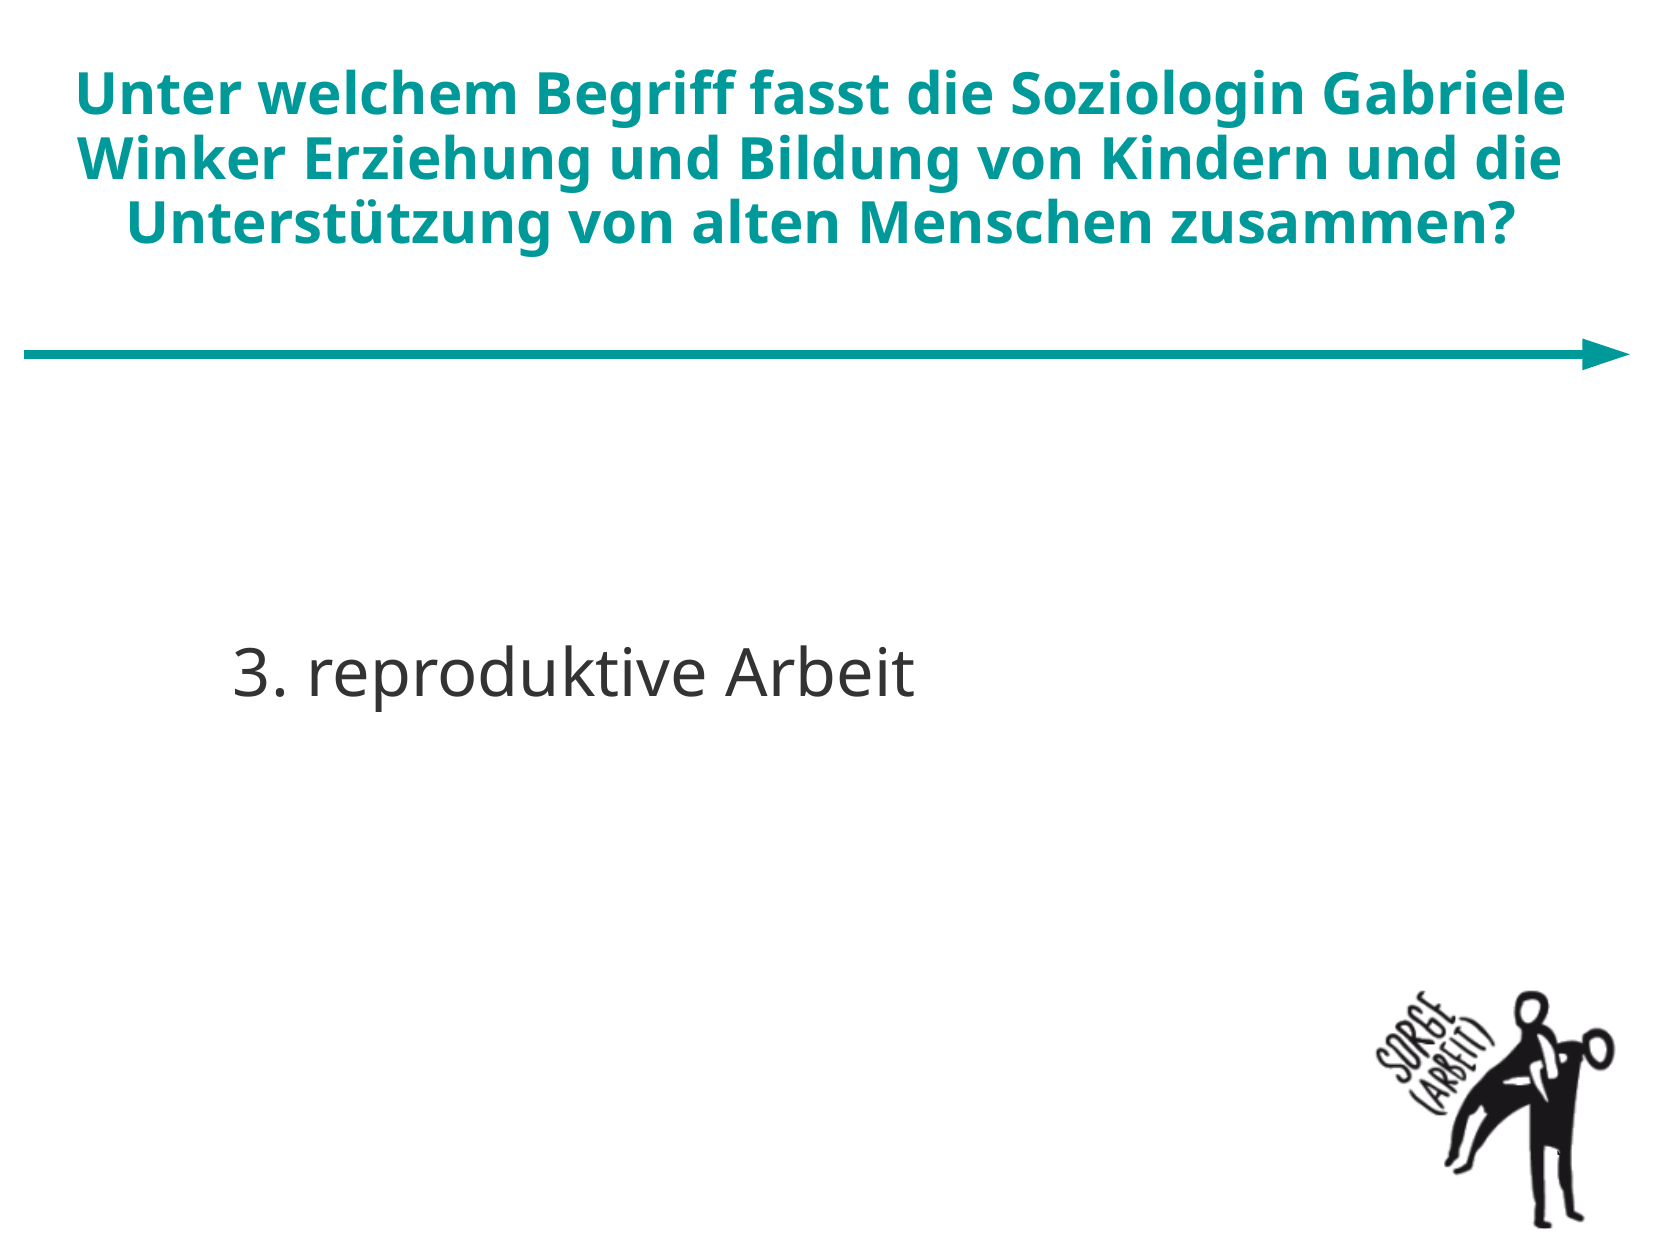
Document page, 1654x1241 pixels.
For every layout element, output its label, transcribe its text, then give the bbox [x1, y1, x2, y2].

picture [1303, 922, 1654, 1241]
list 3. reproduktive Arbeit [112, 410, 1536, 1097]
title Unter welchem Begriff fasst die Soziologin Gabriele Winker Erziehung und Bildung von Kindern und die Unterstützung von alten Menschen zusammen? [35, 7, 1607, 308]
